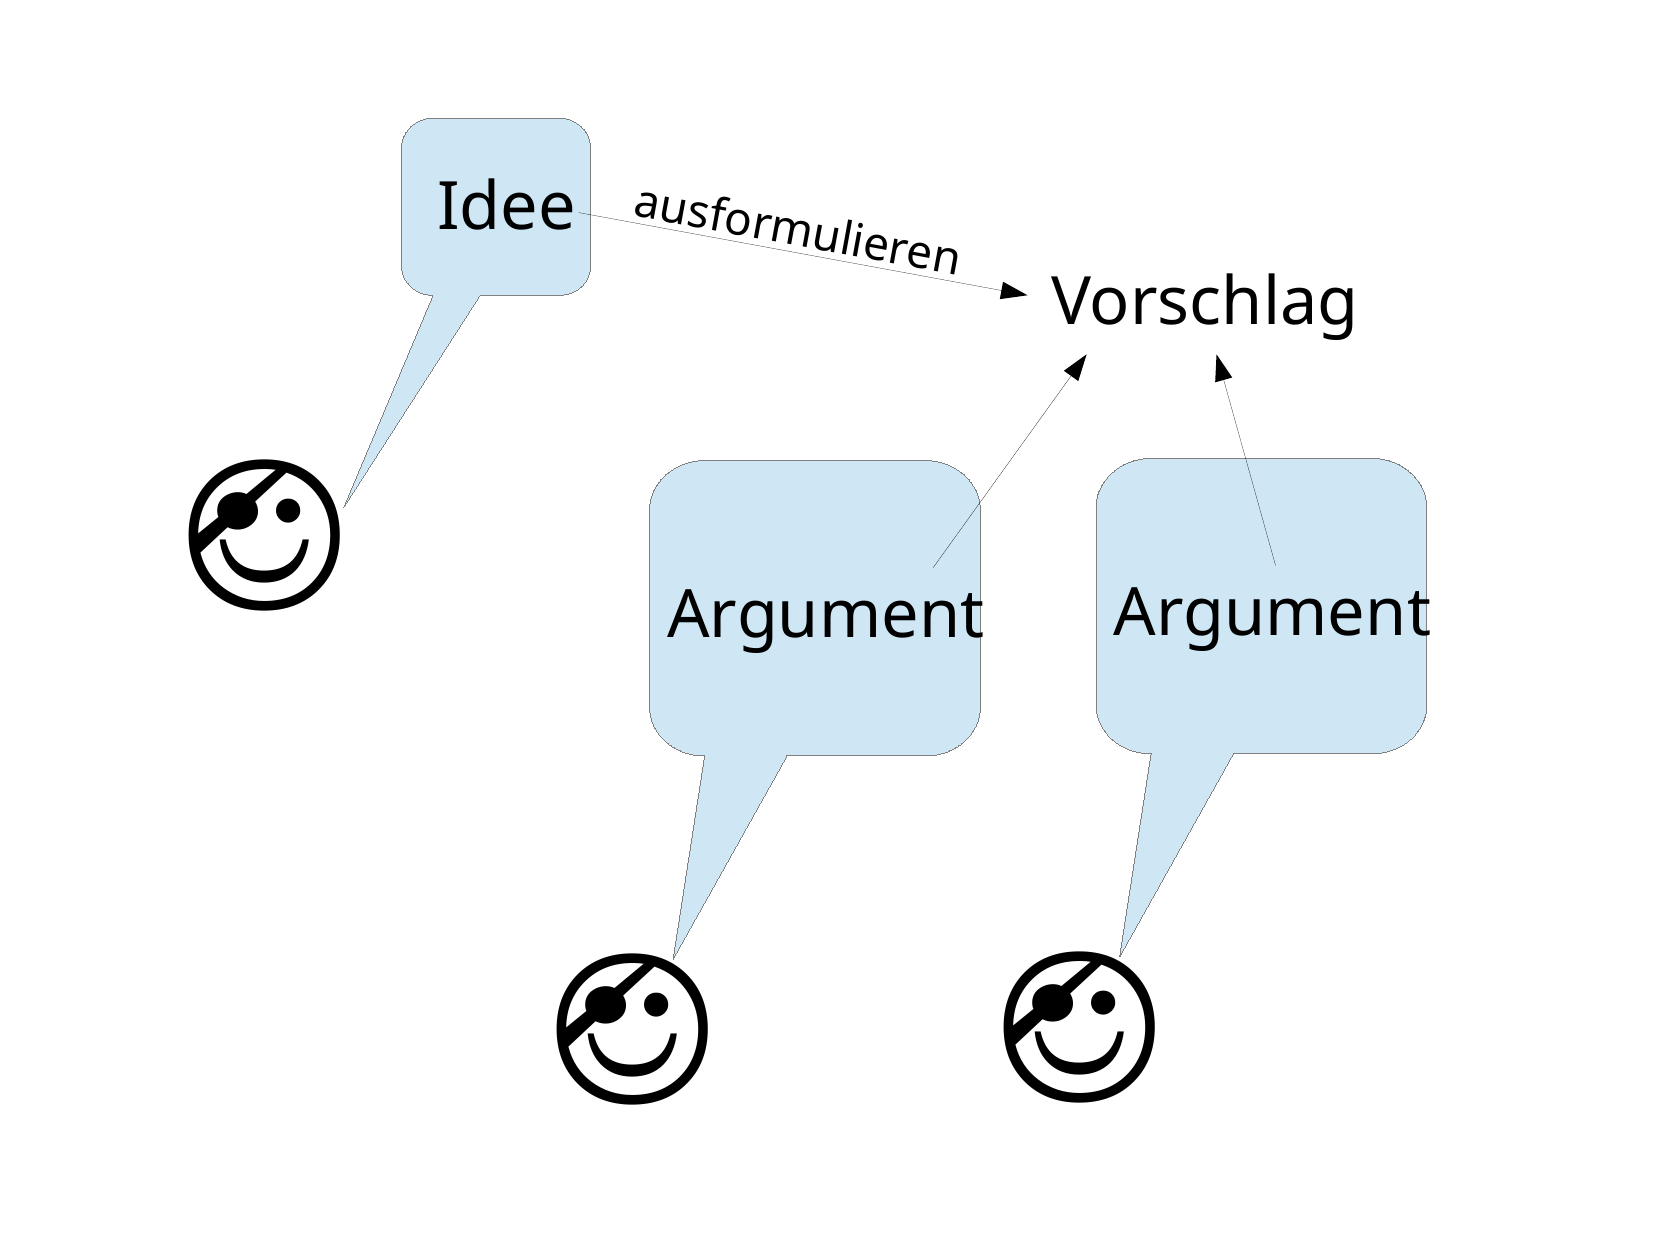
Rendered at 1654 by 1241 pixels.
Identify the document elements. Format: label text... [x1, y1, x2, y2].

text_box Idee [437, 159, 579, 248]
text_box ausformulieren [627, 155, 993, 306]
text_box Argument [1113, 565, 1469, 654]
text_box [343, 118, 591, 508]
text_box [1246, 458, 1427, 565]
text_box  [980, 954, 1179, 1170]
text_box [1096, 458, 1427, 954]
text_box  [165, 462, 364, 678]
text_box Vorschlag [1051, 254, 1406, 343]
text_box [935, 504, 981, 567]
text_box  [533, 956, 733, 1172]
text_box [649, 460, 981, 956]
text_box Argument [667, 567, 1022, 656]
